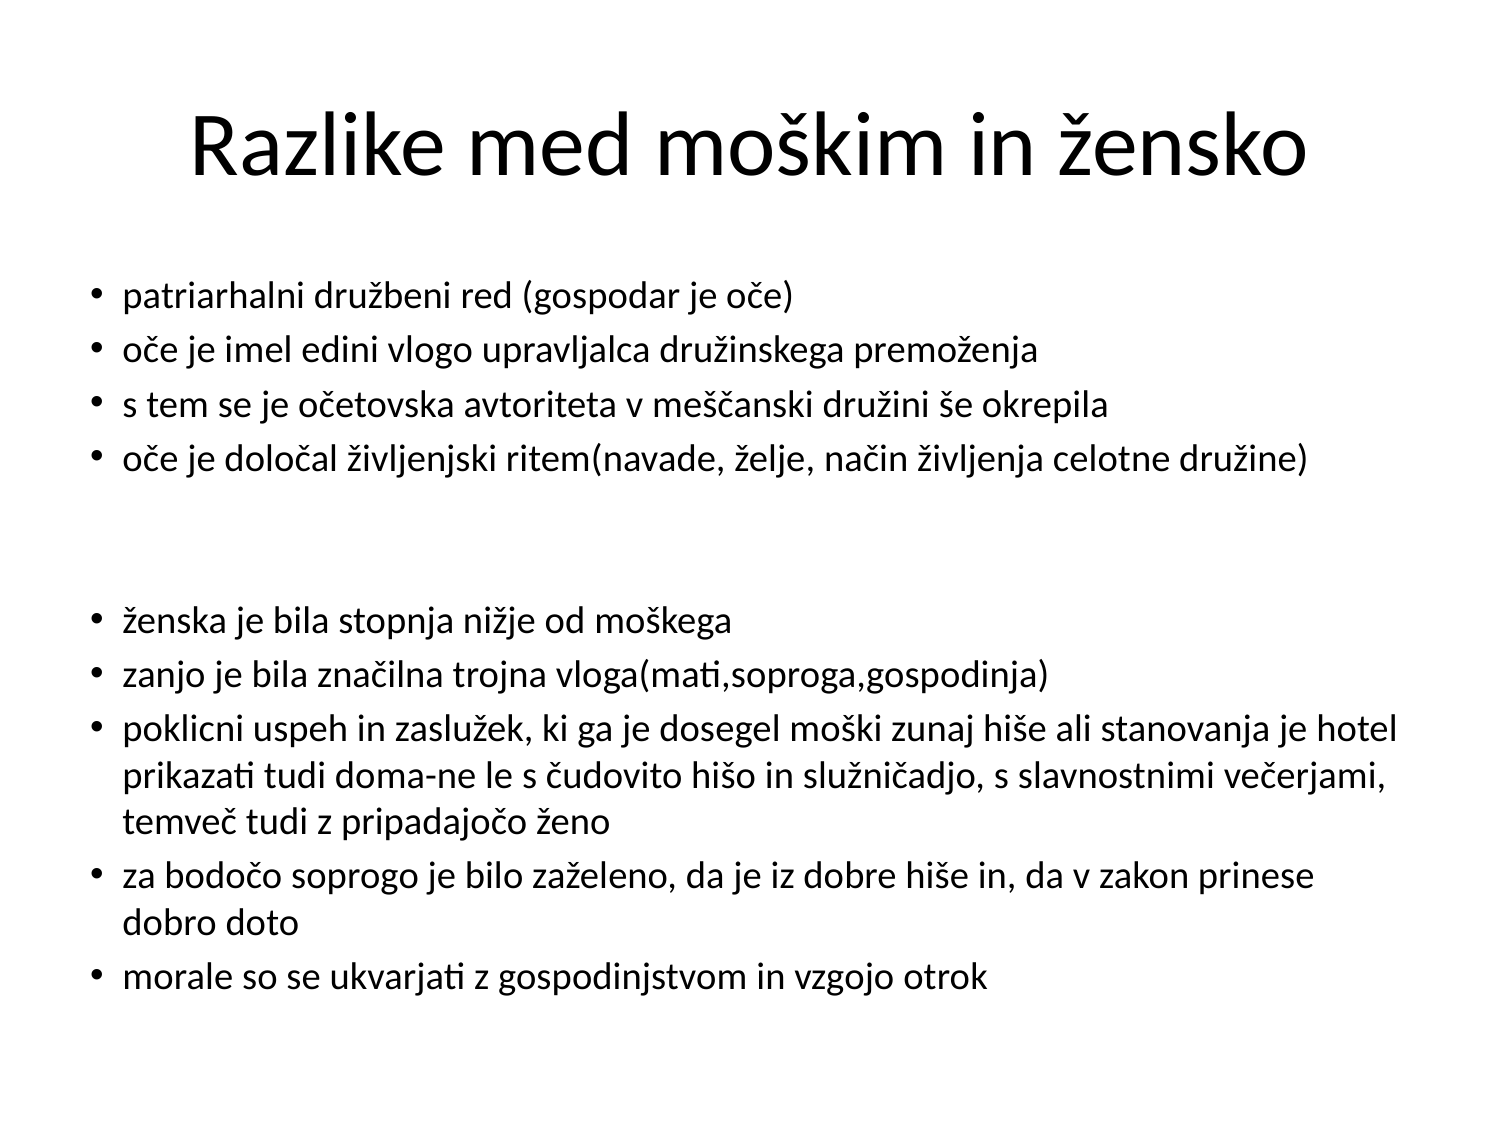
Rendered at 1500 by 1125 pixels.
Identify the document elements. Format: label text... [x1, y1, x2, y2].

list patriarhalni družbeni red (gospodar je oče) oče je imel edini vlogo upravljalca družinskega premoženja s tem se je očetovska avtoriteta v meščanski družini še okrepila oče je določal življenjski ritem(navade, želje, način življenja celotne družine) ženska je bila stopnja nižje od moškega zanjo je bila značilna trojna vloga(mati,soproga,gospodinja) poklicni uspeh in zaslužek, ki ga je dosegel moški zunaj hiše ali stanovanja je hotel prikazati tudi doma-ne le s čudovito hišo in služničadjo, s slavnostnimi večerjami, temveč tudi z pripadajočo ženo za bodočo soprogo je bilo zaželeno, da je iz dobre hiše in, da v zakon prinese dobro doto morale so se ukvarjati z gospodinjstvom in vzgojo otrok [75, 262, 1425, 1005]
title Razlike med moškim in žensko [75, 45, 1425, 233]
